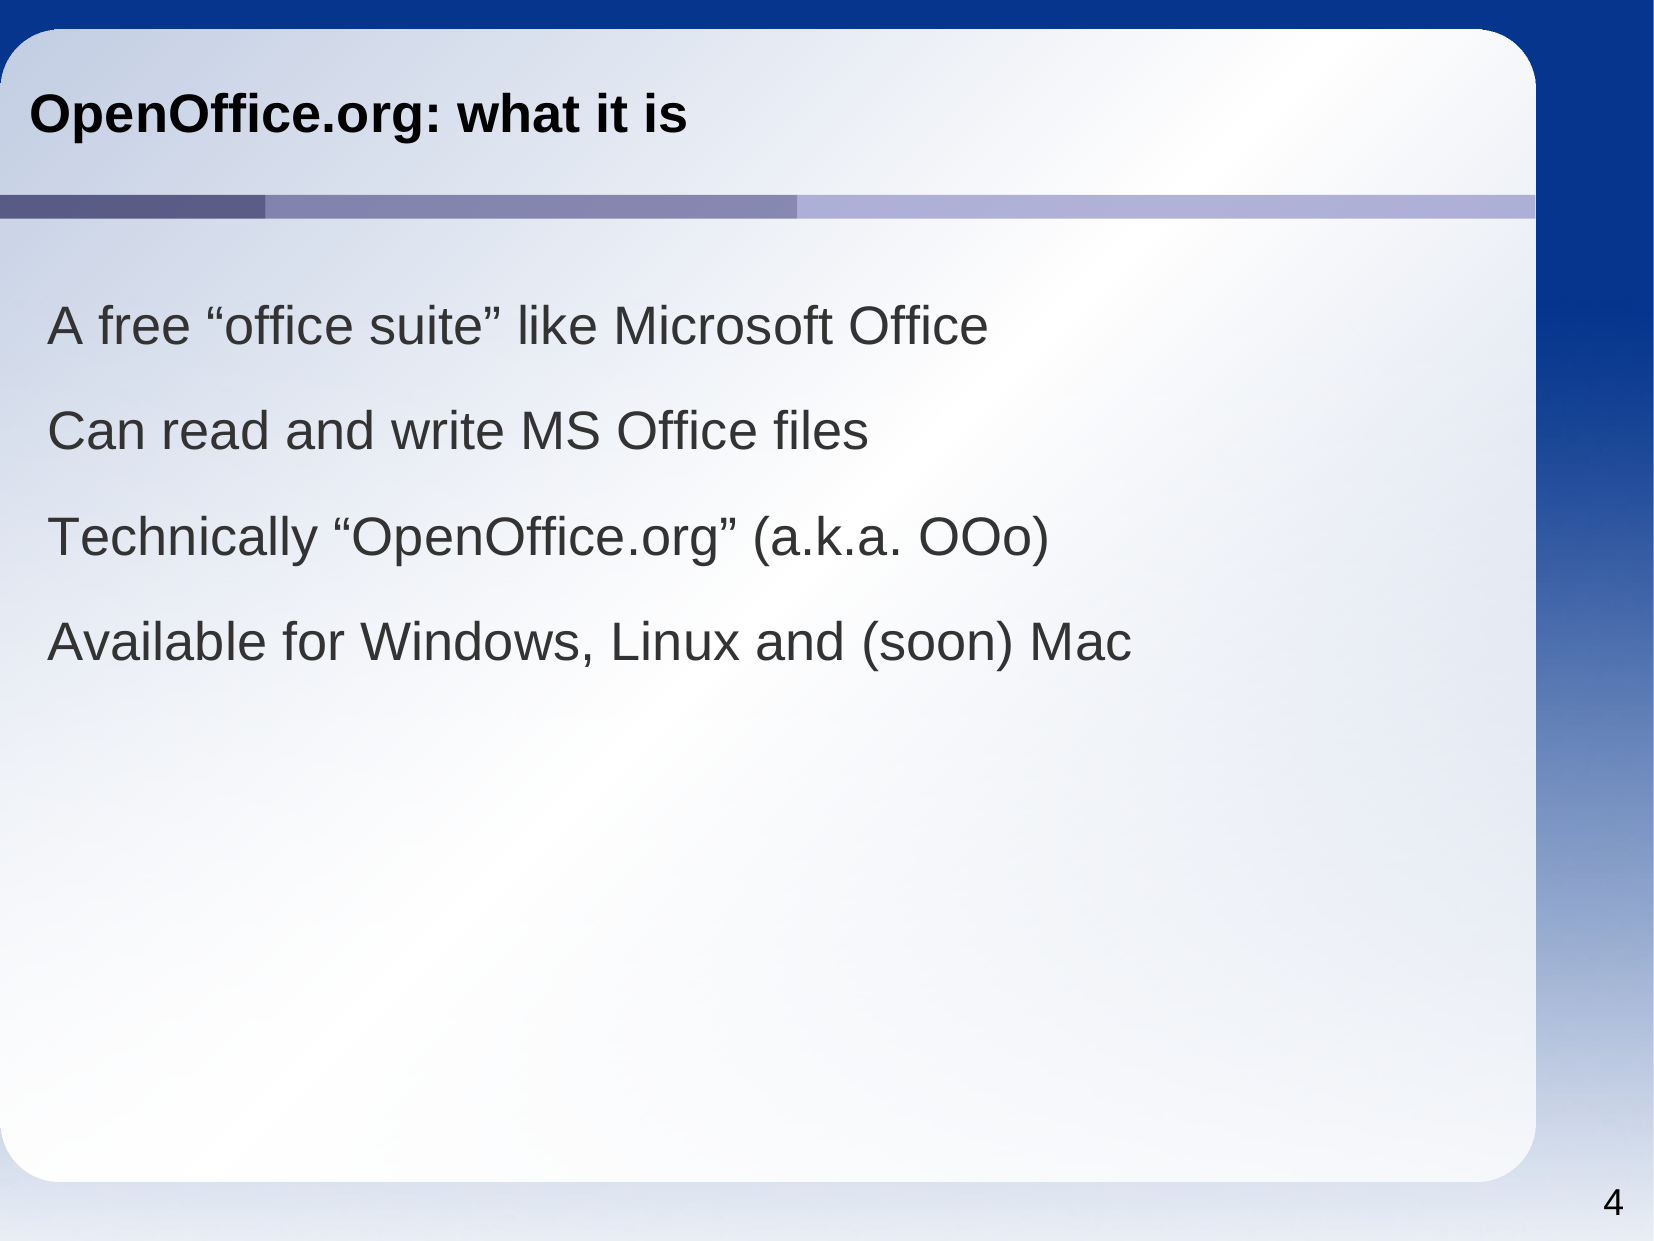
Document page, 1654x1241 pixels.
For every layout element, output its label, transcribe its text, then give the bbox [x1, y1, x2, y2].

picture [0, 0, 1654, 1241]
title OpenOffice.org: what it is [29, 49, 1506, 178]
list A free “office suite” like Microsoft Office Can read and write MS Office files Technically “OpenOffice.org” (a.k.a. OOo) Available for Windows, Linux and (soon) Mac [29, 295, 1506, 1152]
